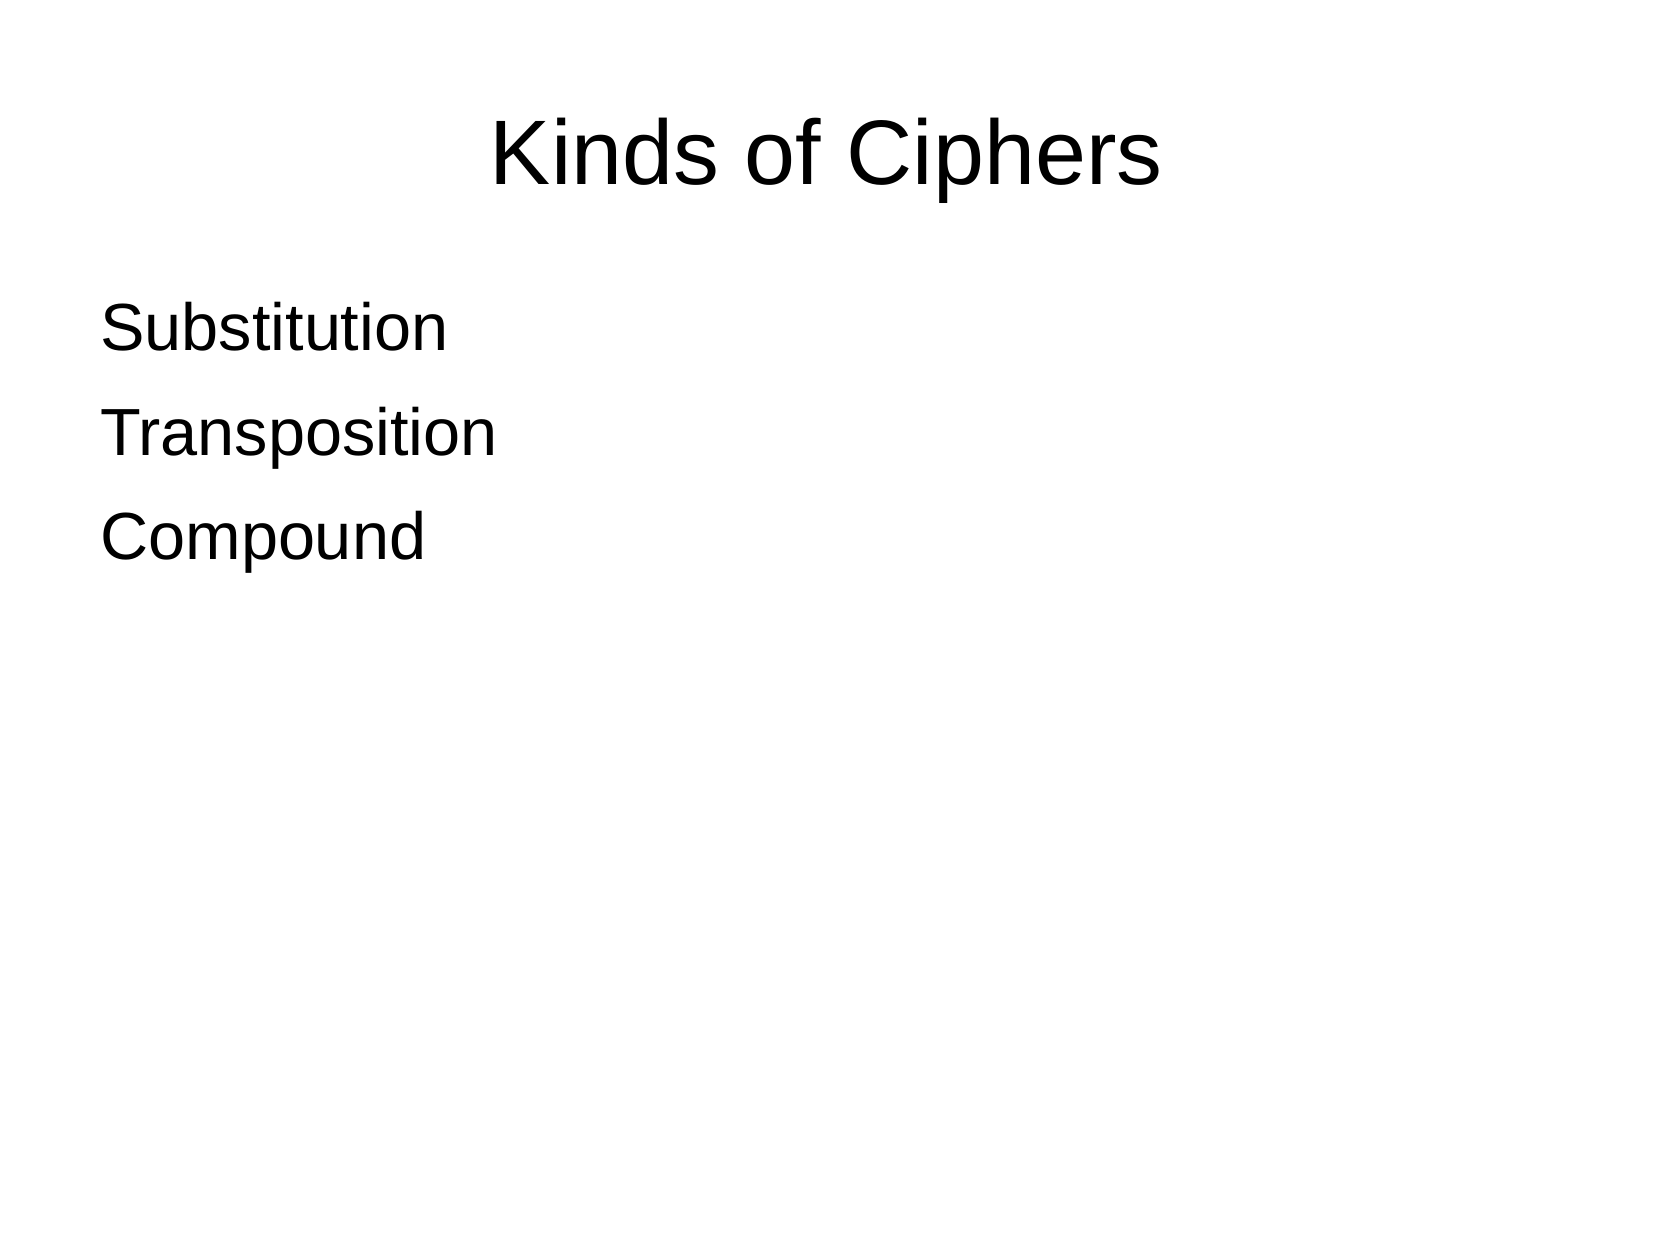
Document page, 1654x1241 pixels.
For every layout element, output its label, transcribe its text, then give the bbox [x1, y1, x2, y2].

list Substitution Transposition Compound [82, 290, 1571, 1094]
title Kinds of Ciphers [82, 56, 1571, 250]
